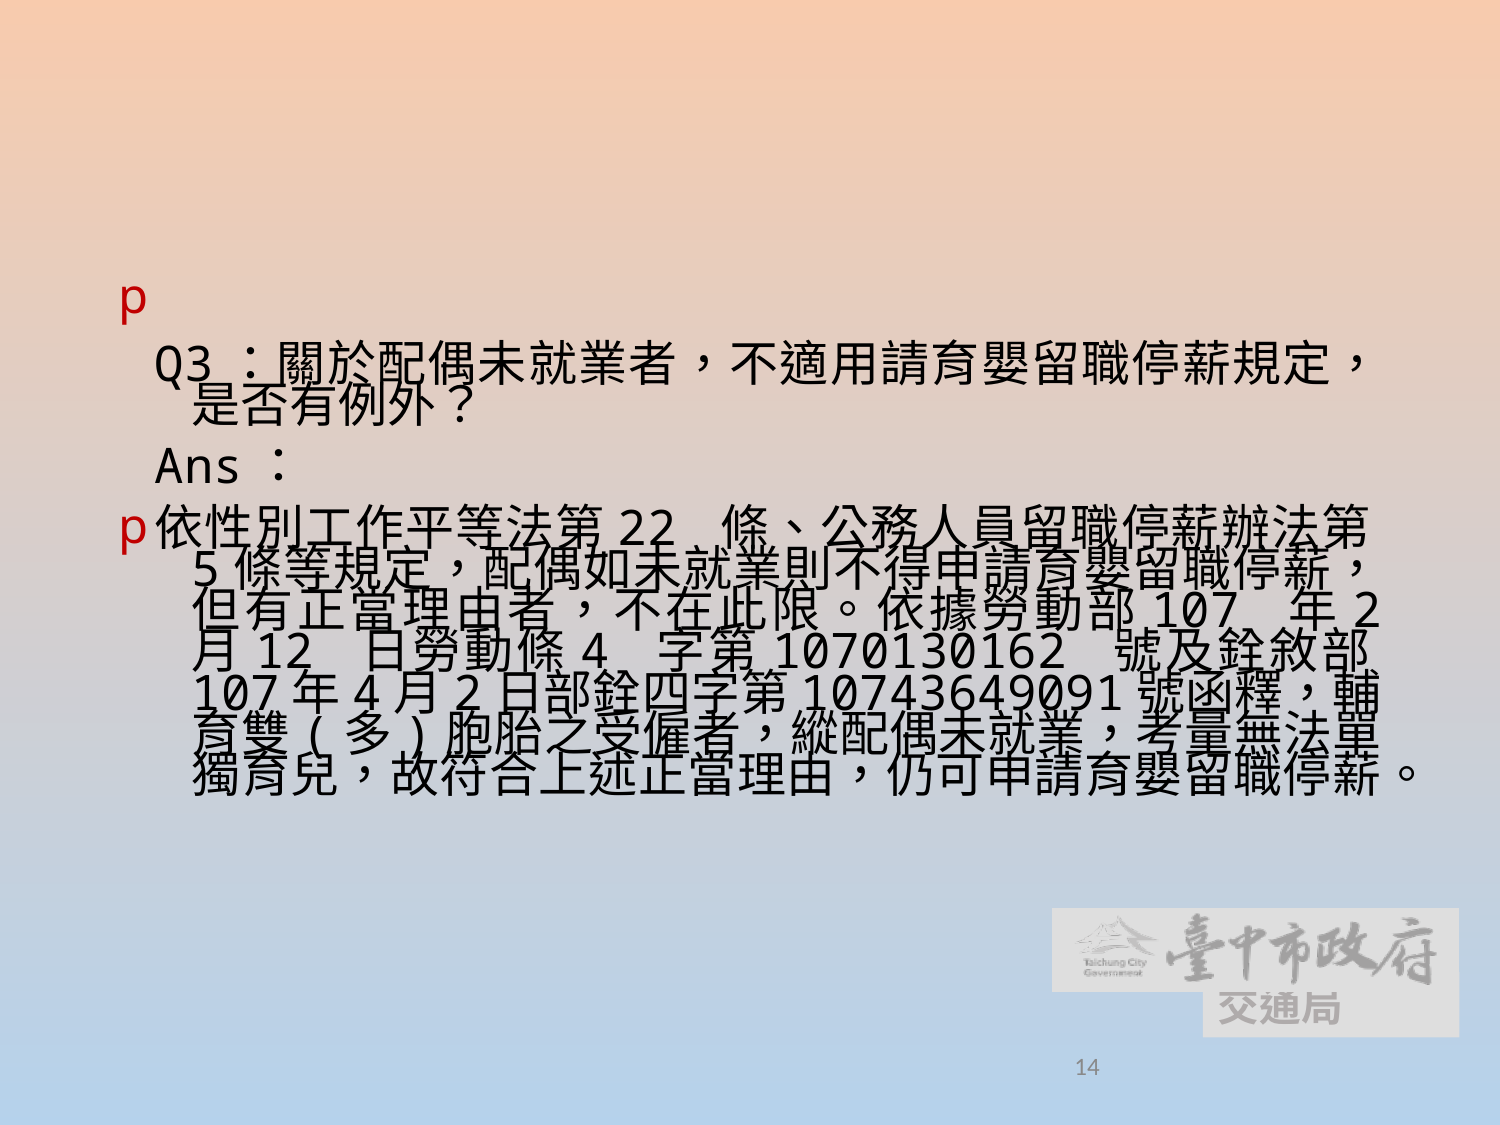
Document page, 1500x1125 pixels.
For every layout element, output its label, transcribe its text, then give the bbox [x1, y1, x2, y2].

list Q3：關於配偶未就業者，不適用請育嬰留職停薪規定，是否有例外？ Ans： 依性別工作平等法第22 條、公務人員留職停薪辦法第5條等規定，配偶如未就業則不得申請育嬰留職停薪，但有正當理由者，不在此限。依據勞動部107 年2 月12 日勞動條4 字第1070130162 號及銓敘部107年4月2日部銓四字第10743649091號函釋，輔育雙(多)胞胎之受僱者，縱配偶未就業，考量無法單獨育兒，故符合上述正當理由，仍可申請育嬰留職停薪。 [103, 253, 1397, 826]
text_box 14 [1059, 1042, 1397, 1087]
